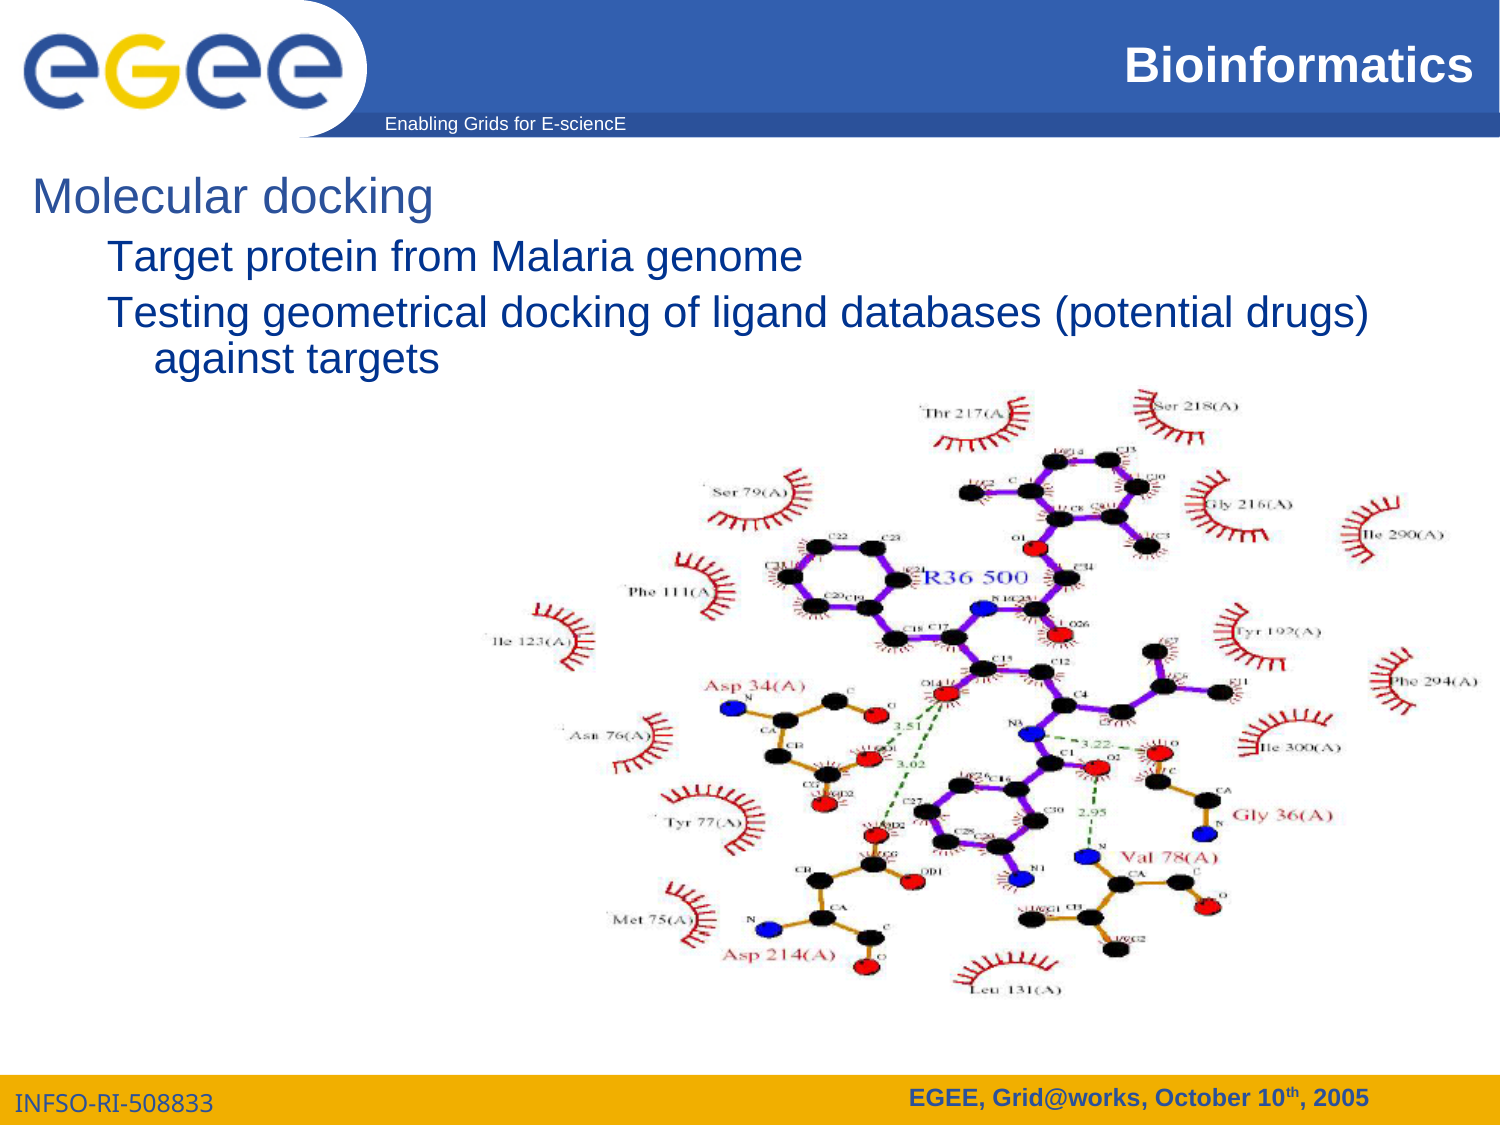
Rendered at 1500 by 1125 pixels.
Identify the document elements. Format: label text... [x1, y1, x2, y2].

title Bioinformatics [369, 24, 1475, 110]
picture [18, 30, 349, 112]
picture [478, 385, 1489, 1009]
text_box Molecular docking Target protein from Malaria genome Testing geometrical docking of ligand databases (potential drugs) against targets [31, 172, 1459, 439]
